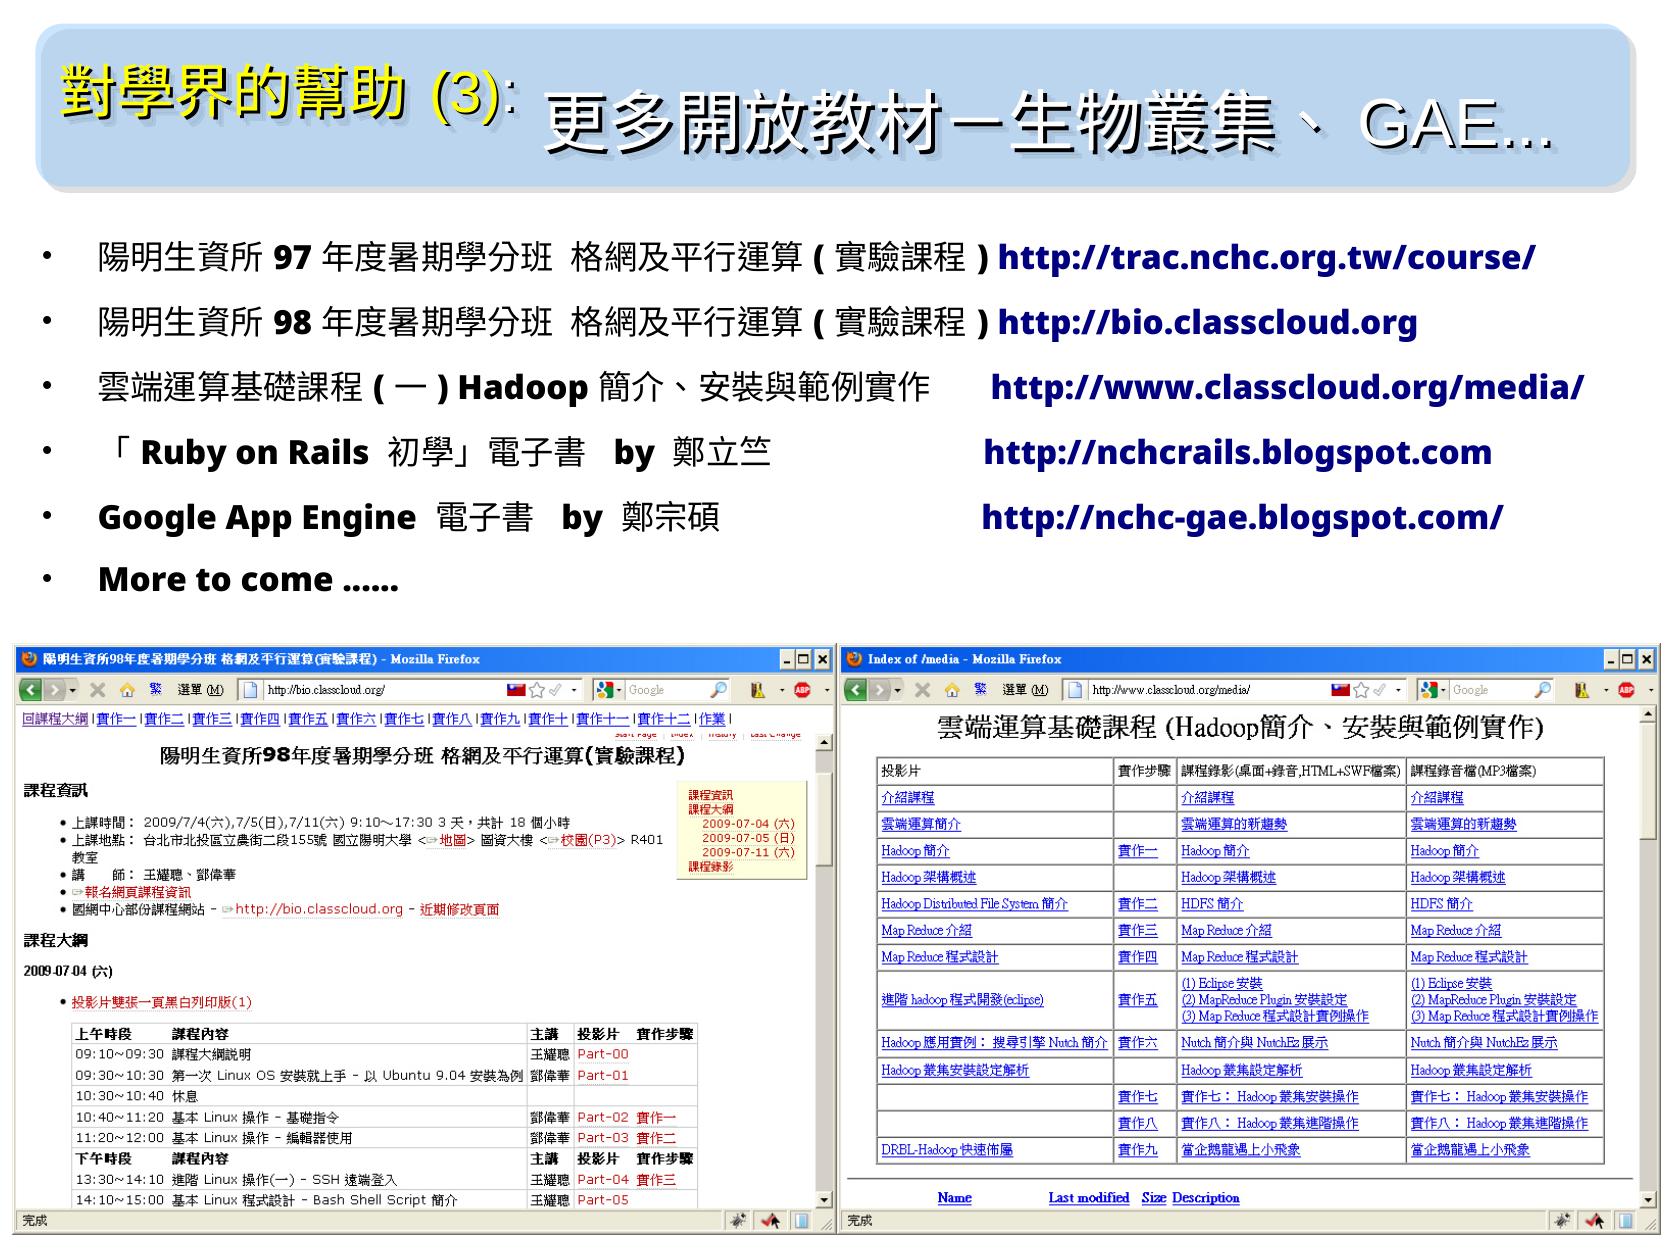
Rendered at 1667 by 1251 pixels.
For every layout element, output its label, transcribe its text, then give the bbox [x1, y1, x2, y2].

text_box 對學界的幫助(3):更多開放教材－生物叢集、GAE... [35, 23, 1630, 187]
list 陽明生資所97年度暑期學分班 格網及平行運算(實驗課程) http://trac.nchc.org.tw/course/ 陽明生資所98年度暑期學分班 格網及平行運算(實驗課程) http://bio.classcloud.org 雲端運算基礎課程(一) Hadoop簡介、安裝與範例實作 http://www.classcloud.org/media/ 「Ruby on Rails 初學」電子書 by 鄭立竺 http://nchcrails.blogspot.com Google App Engine 電子書 by 鄭宗碩 http://nchc-gae.blogspot.com/ More to come ...... [41, 231, 1625, 596]
picture [12, 643, 1661, 1235]
